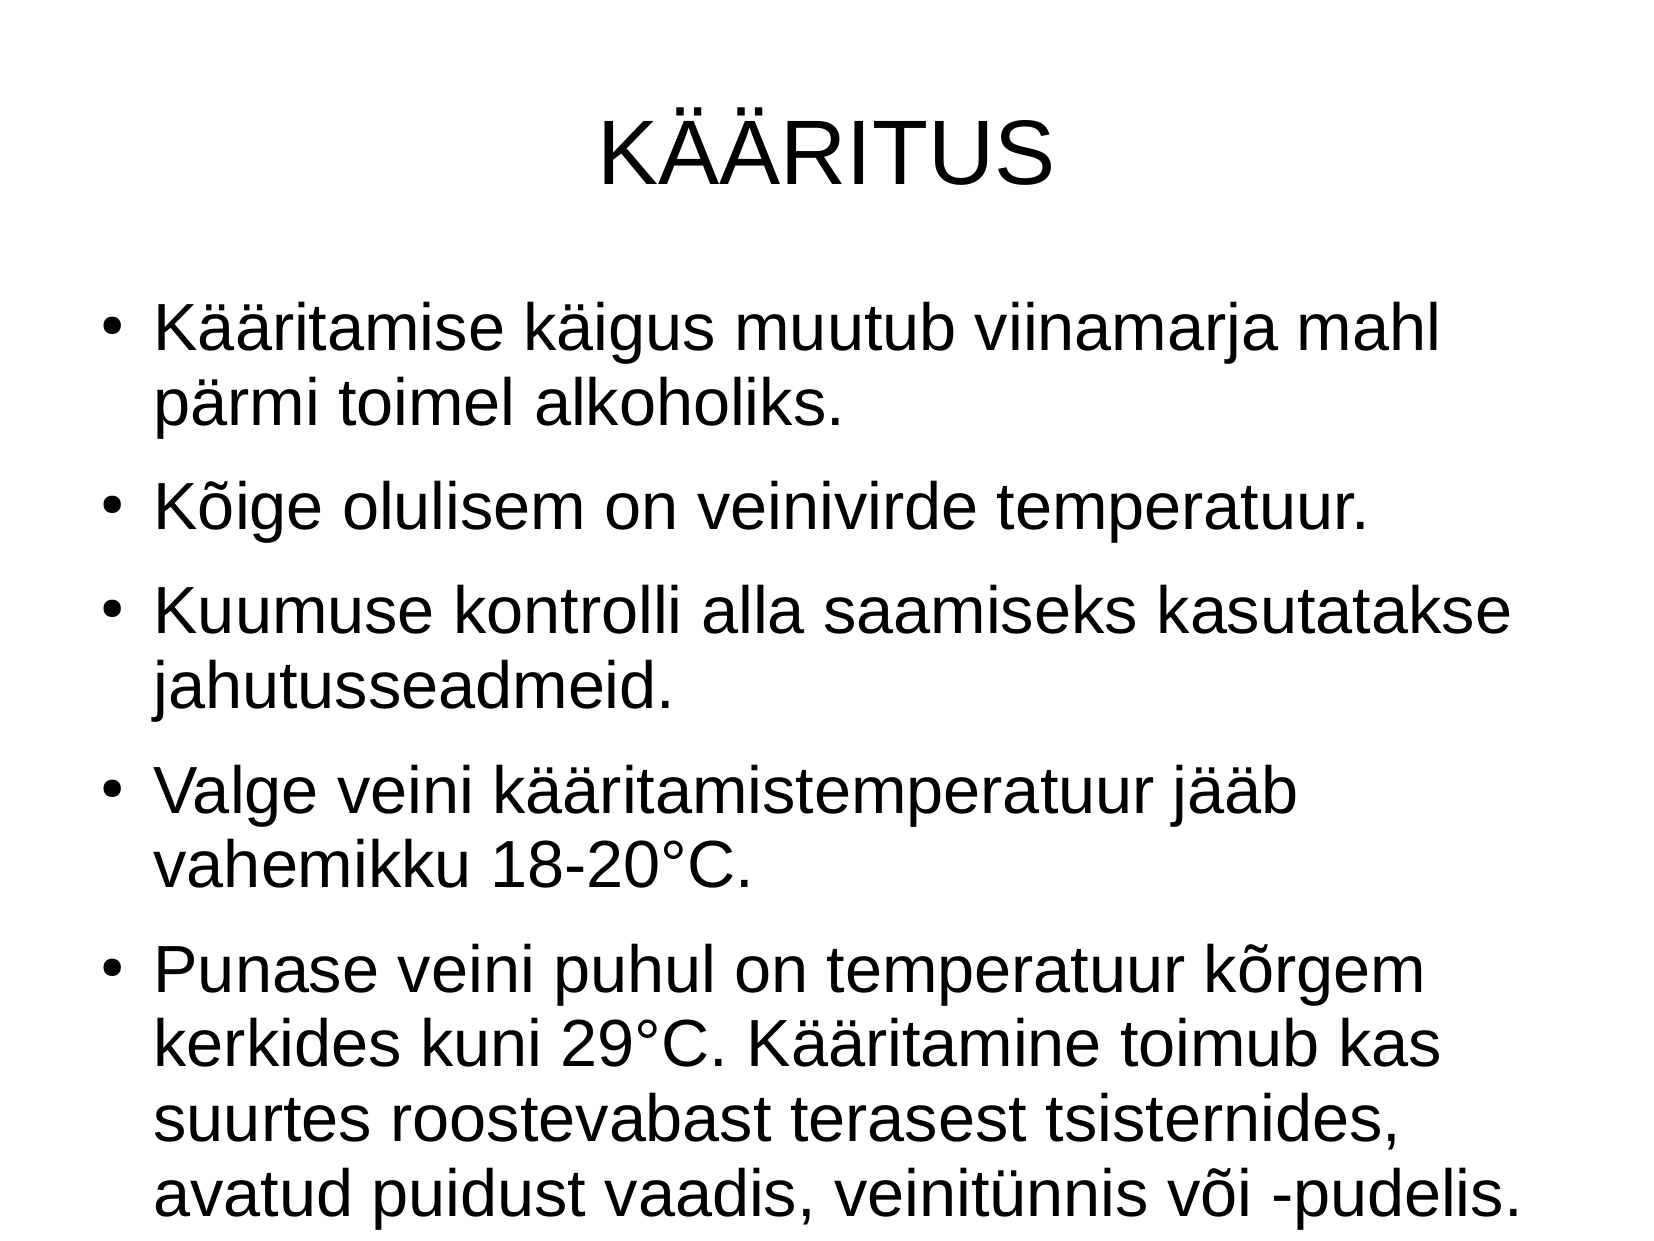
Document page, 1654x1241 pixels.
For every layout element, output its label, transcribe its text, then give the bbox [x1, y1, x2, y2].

title KÄÄRITUS [82, 49, 1571, 257]
list Kääritamise käigus muutub viinamarja mahl pärmi toimel alkoholiks. Kõige olulisem on veinivirde temperatuur. Kuumuse kontrolli alla saamiseks kasutatakse jahutusseadmeid. Valge veini kääritamistemperatuur jääb vahemikku 18-20°C. Punase veini puhul on temperatuur kõrgem kerkides kuni 29°C. Kääritamine toimub kas suurtes roostevabast terasest tsisternides, avatud puidust vaadis, veinitünnis või -pudelis. [82, 290, 1571, 1225]
